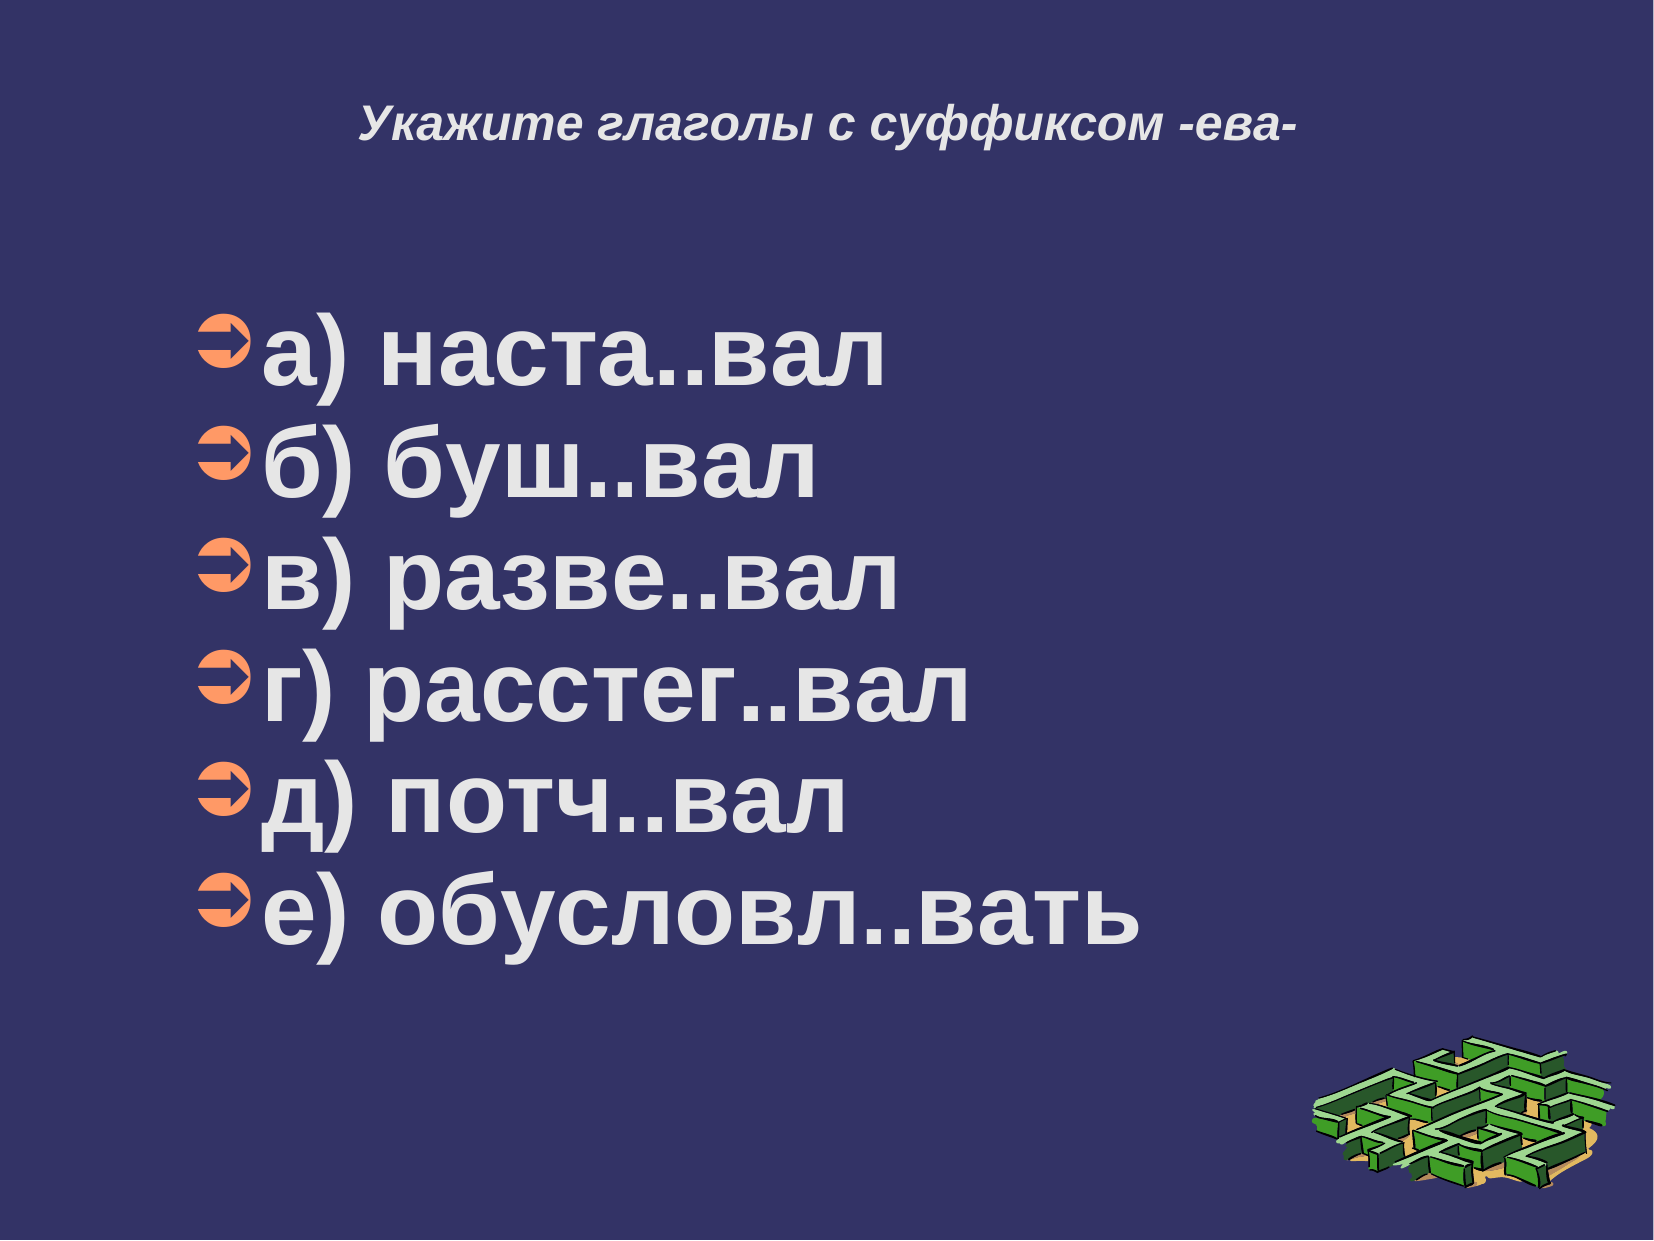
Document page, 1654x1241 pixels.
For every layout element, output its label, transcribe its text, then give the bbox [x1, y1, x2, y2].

list а) наста..вал б) буш..вал в) разве..вал г) расстег..вал д) потч..вал е) обусловл..вать [178, 295, 1570, 1147]
title Укажите глаголы с суффиксом -ева- [121, 19, 1534, 227]
